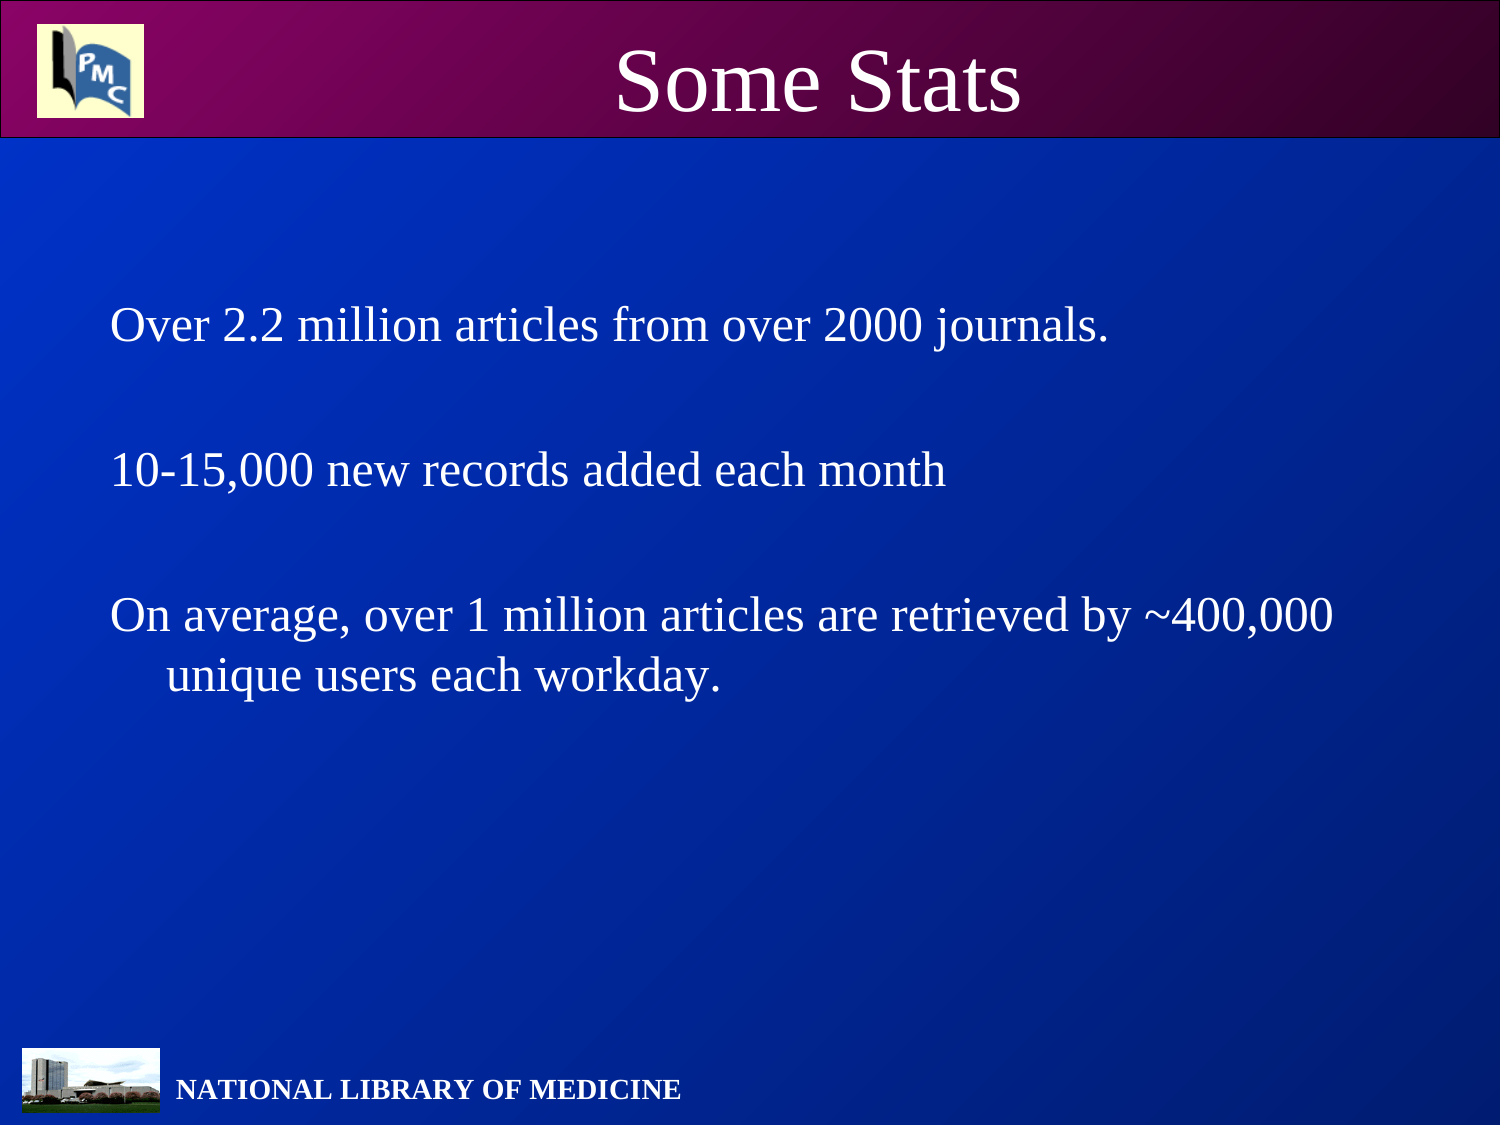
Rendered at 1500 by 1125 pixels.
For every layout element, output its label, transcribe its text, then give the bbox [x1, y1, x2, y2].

title Some Stats [174, 11, 1463, 138]
list Over 2.2 million articles from over 2000 journals. 10-15,000 new records added each month On average, over 1 million articles are retrieved by ~400,000 unique users each workday. [95, 211, 1426, 1013]
picture [22, 1048, 160, 1113]
